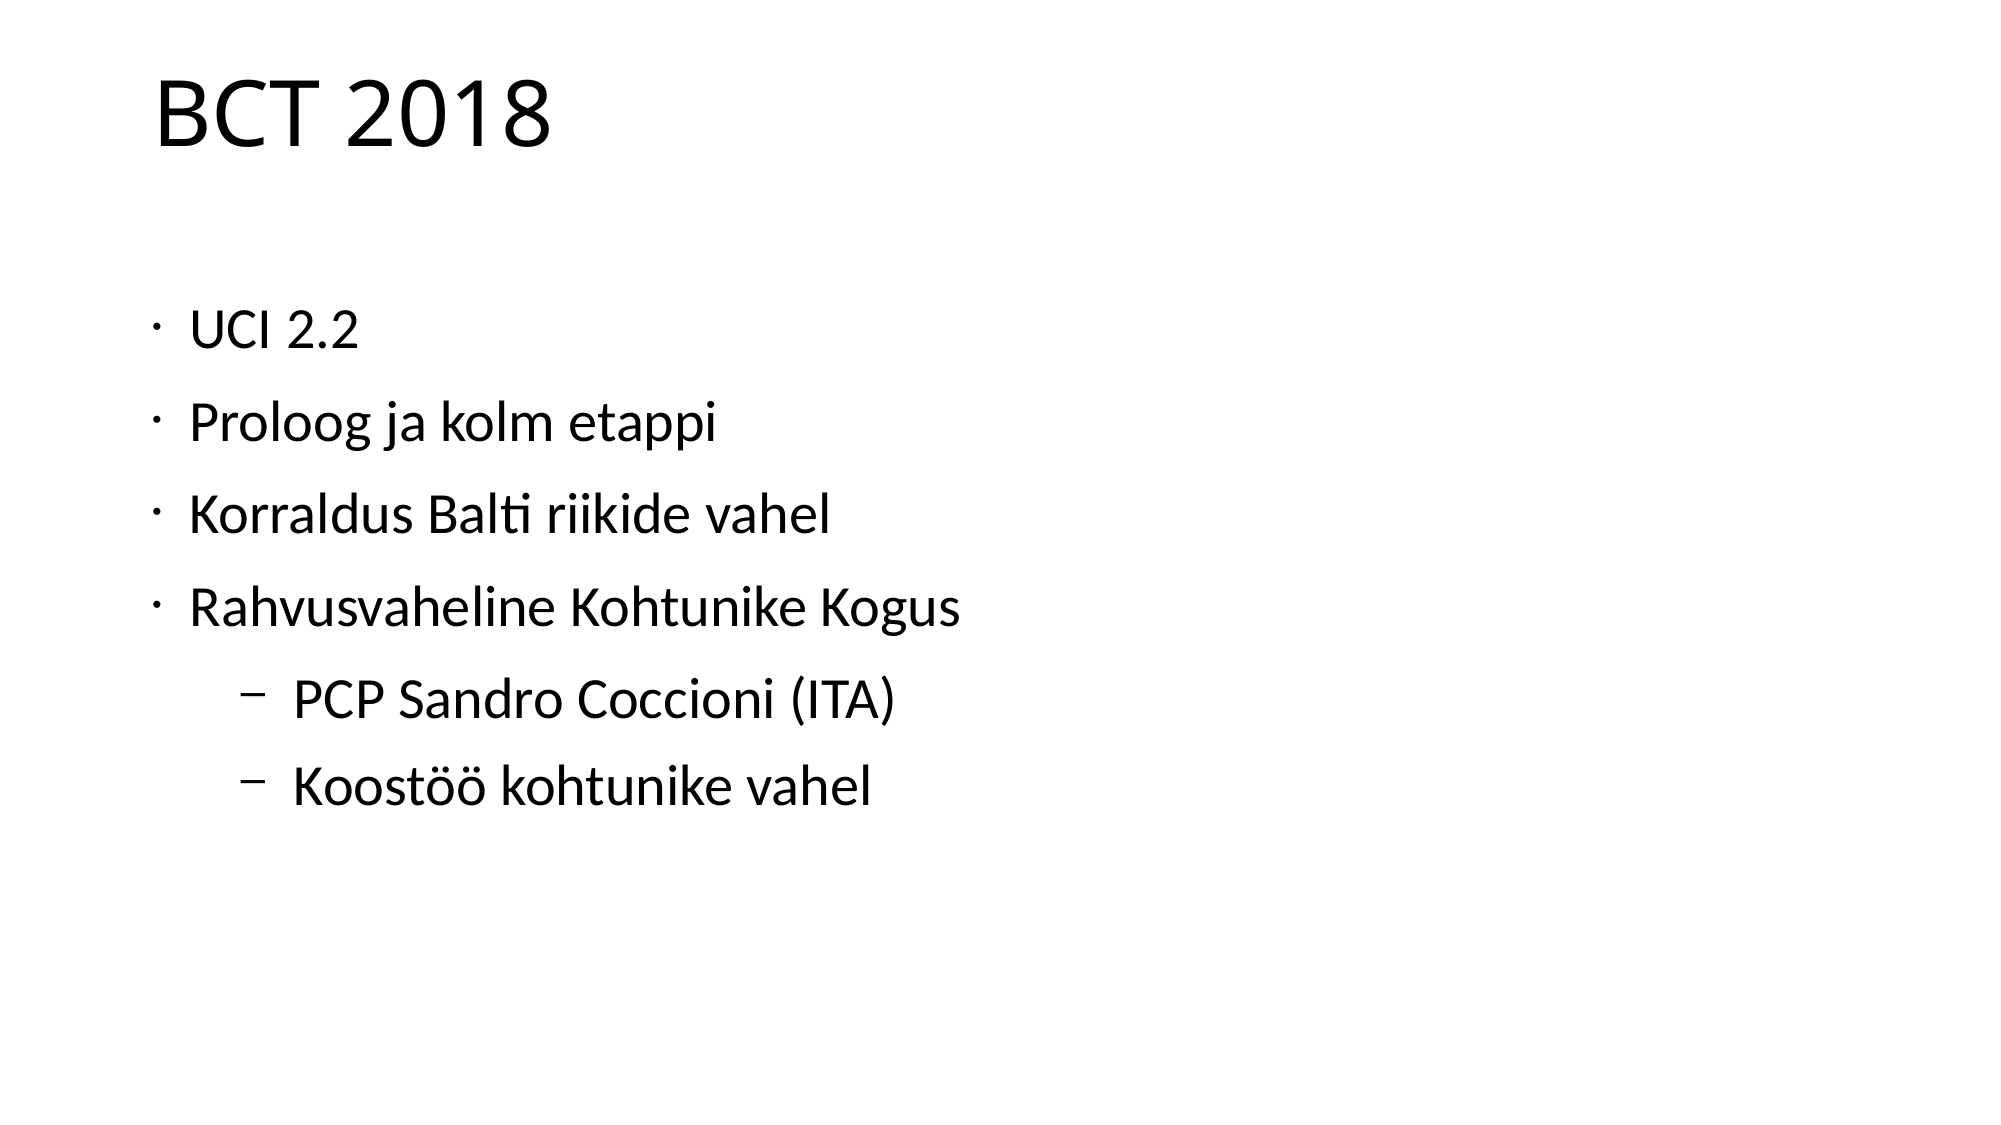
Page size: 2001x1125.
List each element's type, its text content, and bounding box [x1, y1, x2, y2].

list UCI 2.2 Proloog ja kolm etappi Korraldus Balti riikide vahel Rahvusvaheline Kohtunike Kogus PCP Sandro Coccioni (ITA) Koostöö kohtunike vahel [137, 291, 1863, 1006]
title BCT 2018 [137, 59, 1863, 278]
